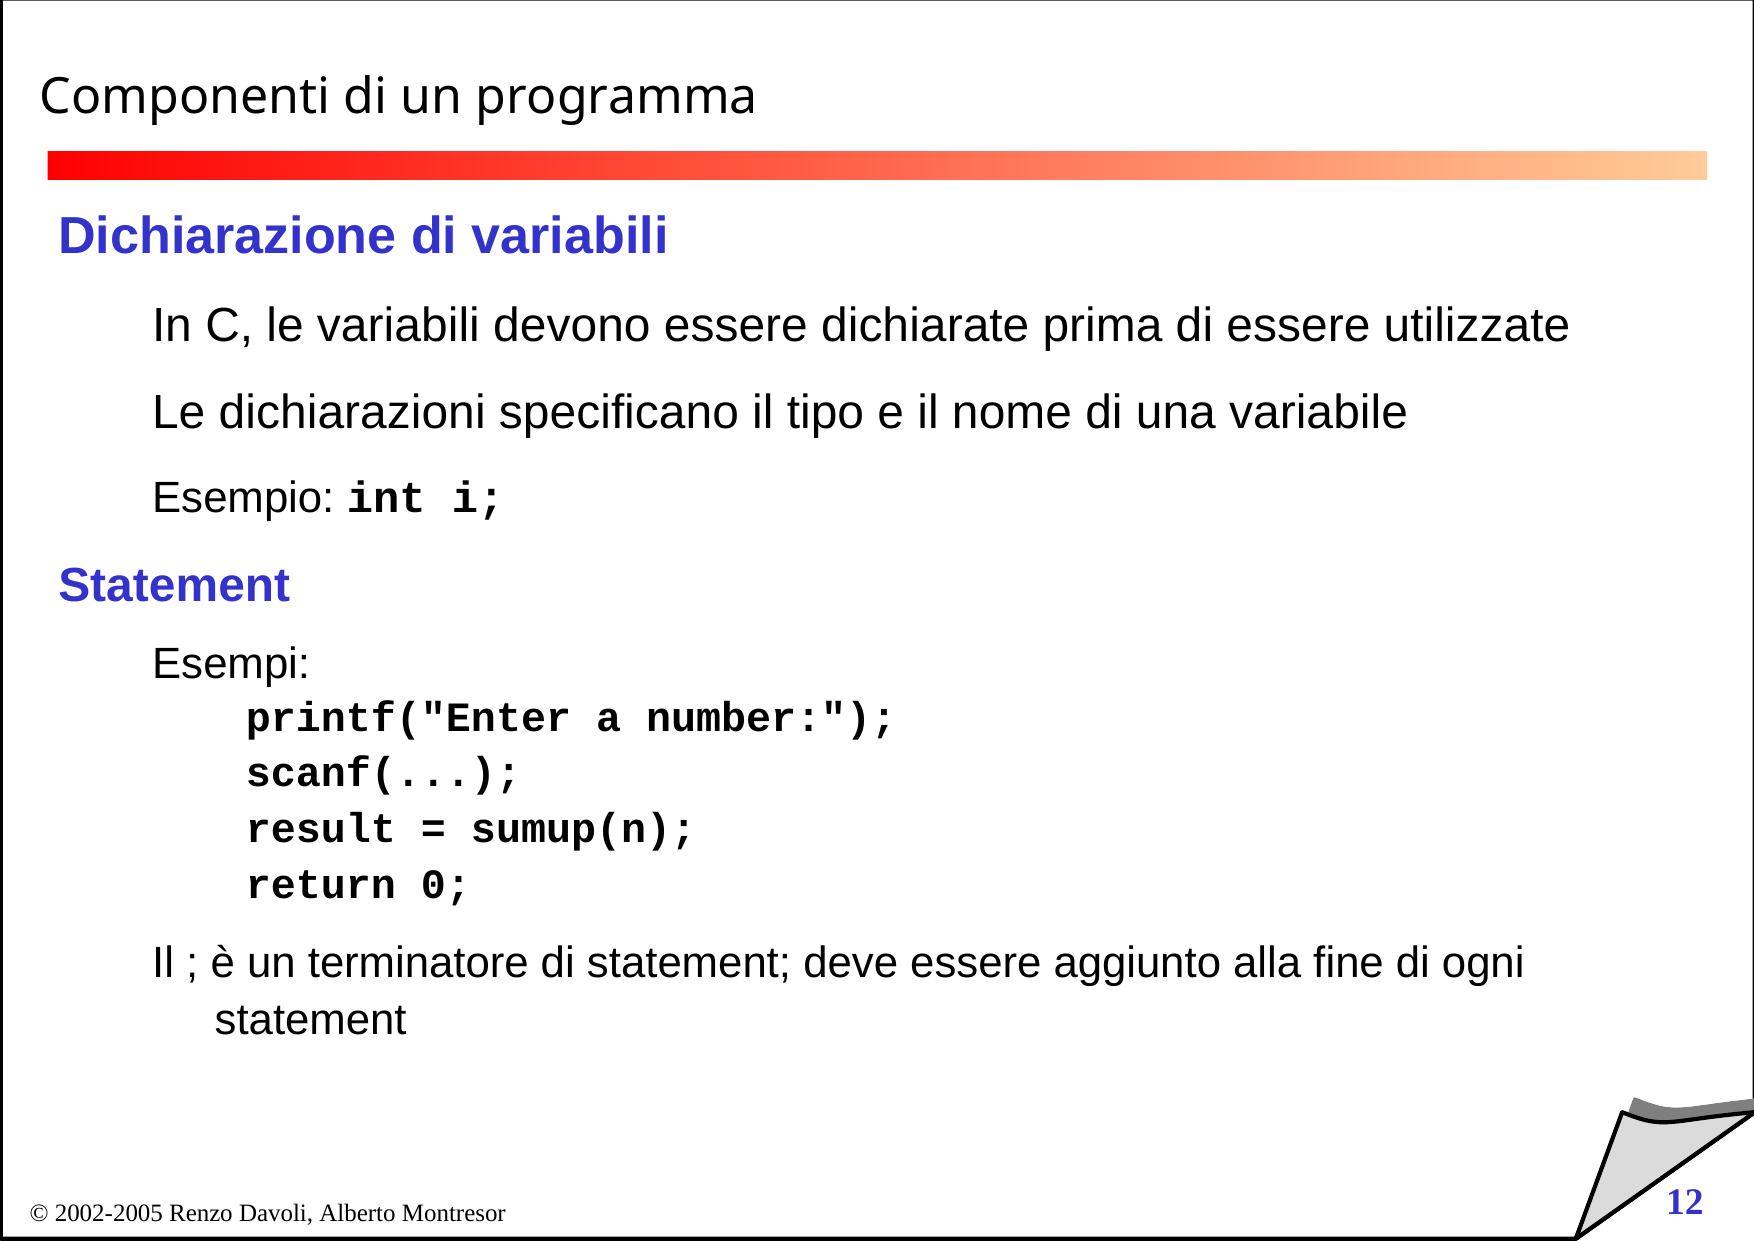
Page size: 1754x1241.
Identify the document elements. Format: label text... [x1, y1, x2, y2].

text_box main [750, 151, 754, 179]
title Componenti di un programma [40, 49, 1714, 144]
list Dichiarazione di variabili In C, le variabili devono essere dichiarate prima di essere utilizzate Le dichiarazioni specificano il tipo e il nome di una variabile Esempio: int i; Statement Esempi: printf("Enter a number:"); scanf(...); result = sumup(n); return 0; Il ; è un terminatore di statement; deve essere aggiunto alla fine di ogni statement [58, 206, 1696, 1217]
